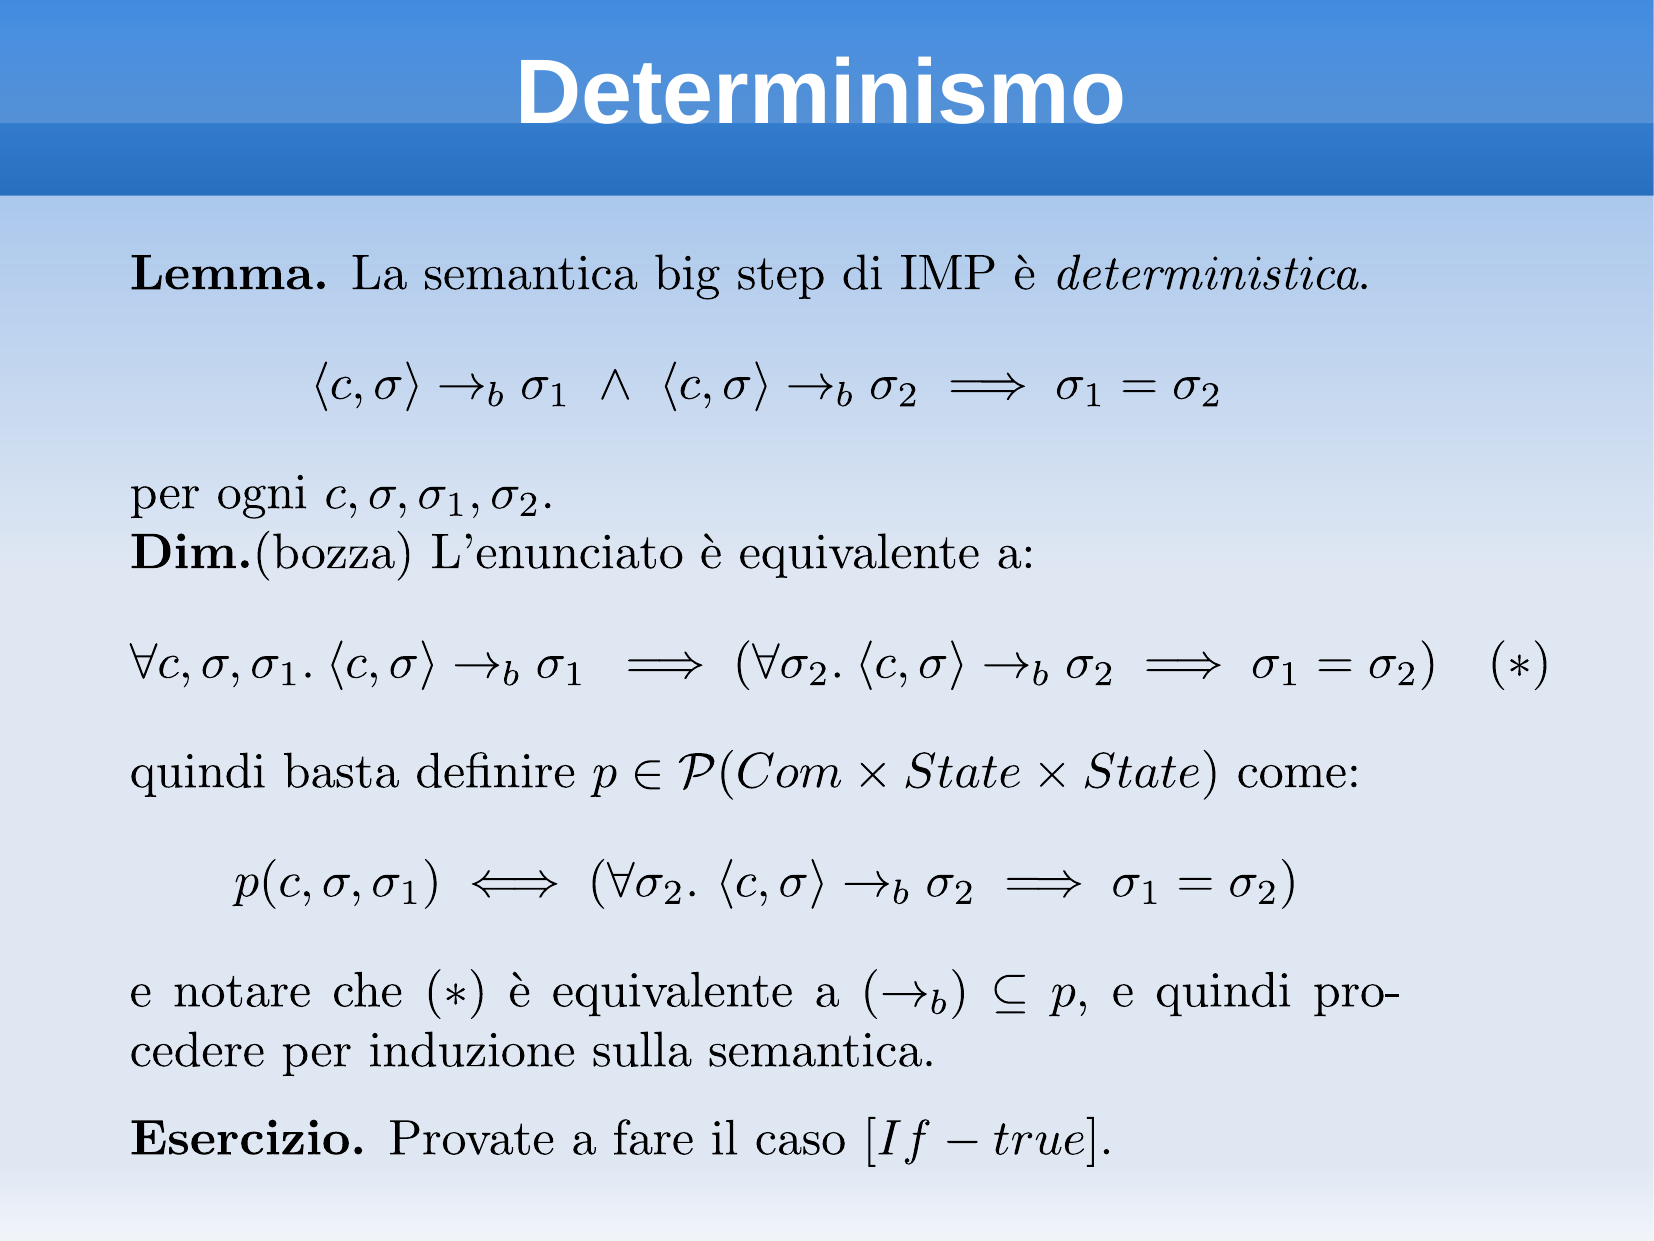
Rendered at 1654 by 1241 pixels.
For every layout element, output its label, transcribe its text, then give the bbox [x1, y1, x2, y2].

title Determinismo [76, 0, 1565, 188]
text_box [129, 254, 1552, 1167]
picture [0, 0, 1654, 1241]
